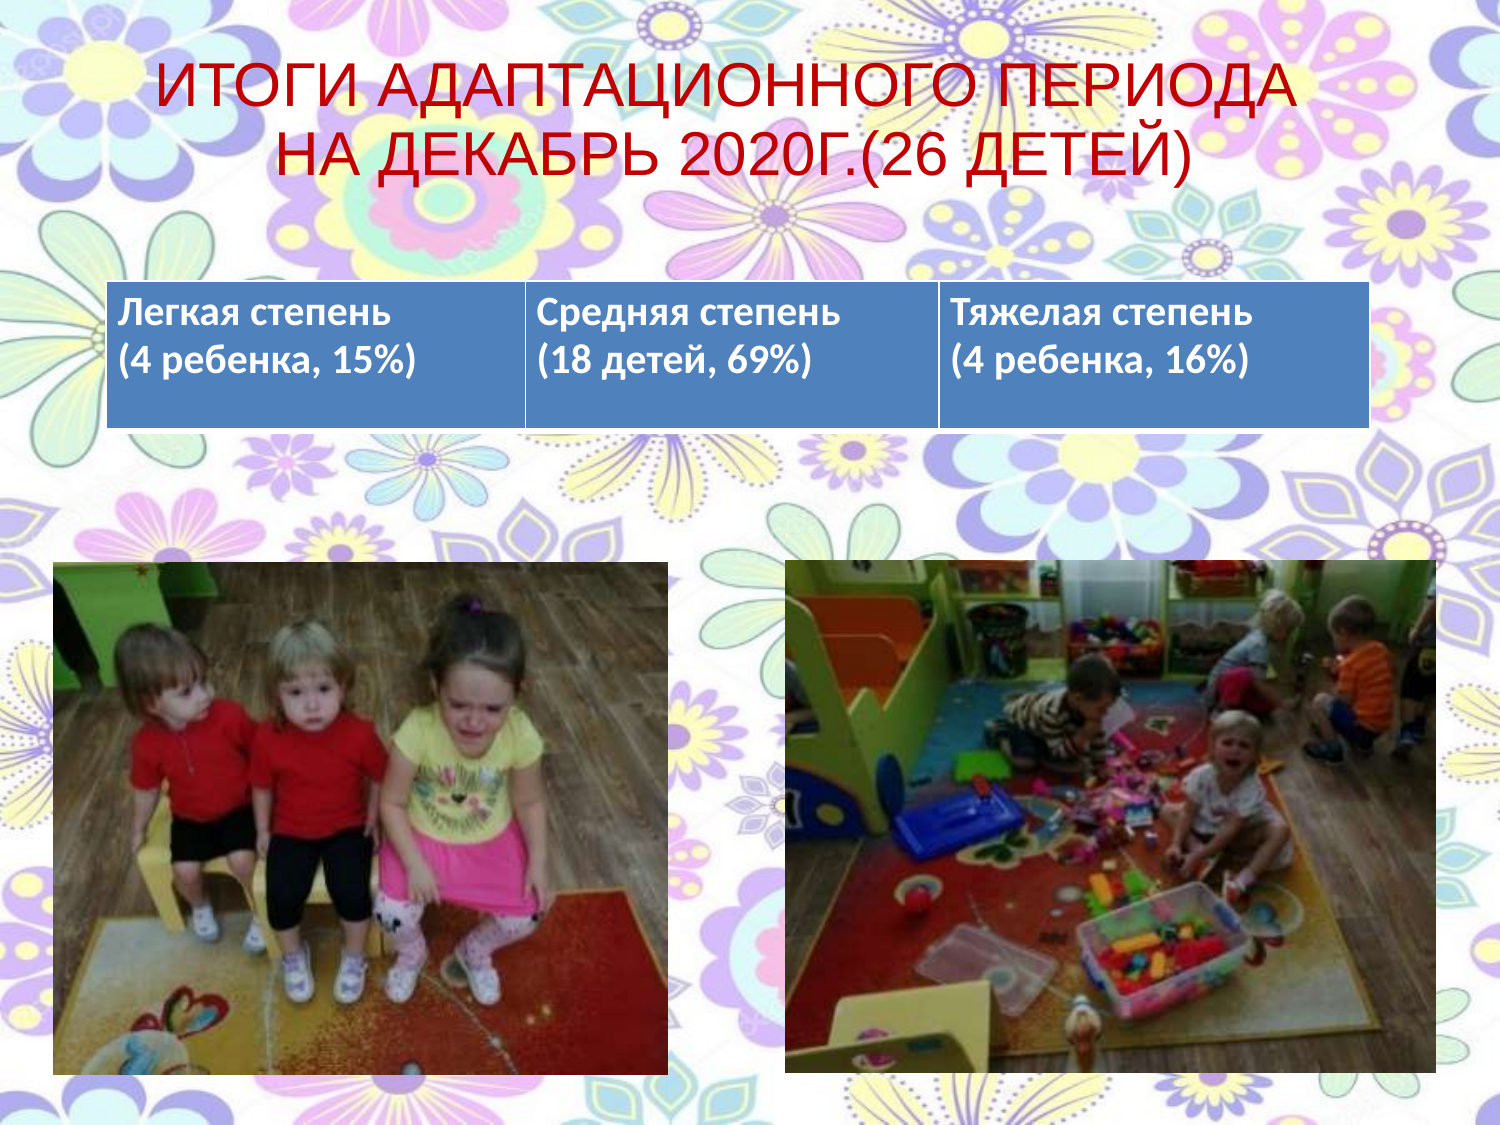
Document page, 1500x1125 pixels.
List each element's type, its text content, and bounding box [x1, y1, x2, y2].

table_header Средняя степень (18 детей, 69%) [526, 282, 938, 428]
table_header Тяжелая степень (4 ребенка, 16%) [940, 282, 1369, 428]
picture [53, 562, 668, 1075]
table_header Легкая степень (4 ребенка, 15%) [107, 282, 525, 428]
picture [785, 560, 1436, 1073]
text_box Итоги адаптационного периода на декабрь 2020г.(26 детей) [100, 42, 1353, 256]
